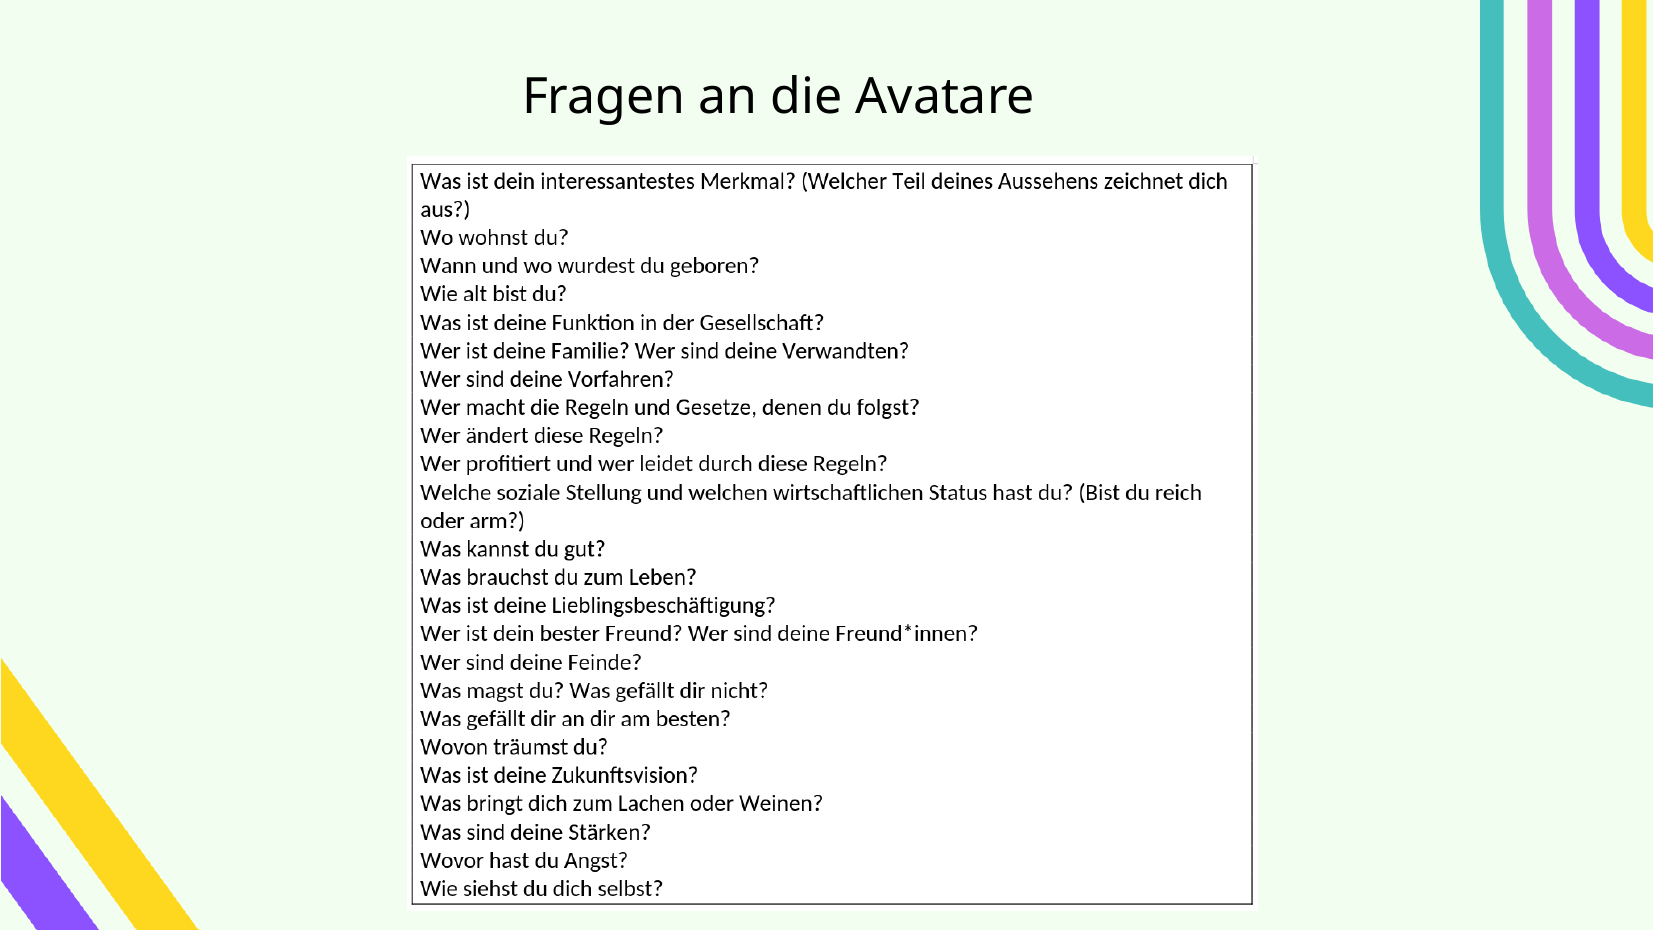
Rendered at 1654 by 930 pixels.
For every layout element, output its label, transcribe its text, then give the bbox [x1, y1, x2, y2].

picture [1480, 0, 1653, 409]
text_box Fragen an die Avatare [507, 52, 1132, 156]
picture [1, 156, 1258, 930]
